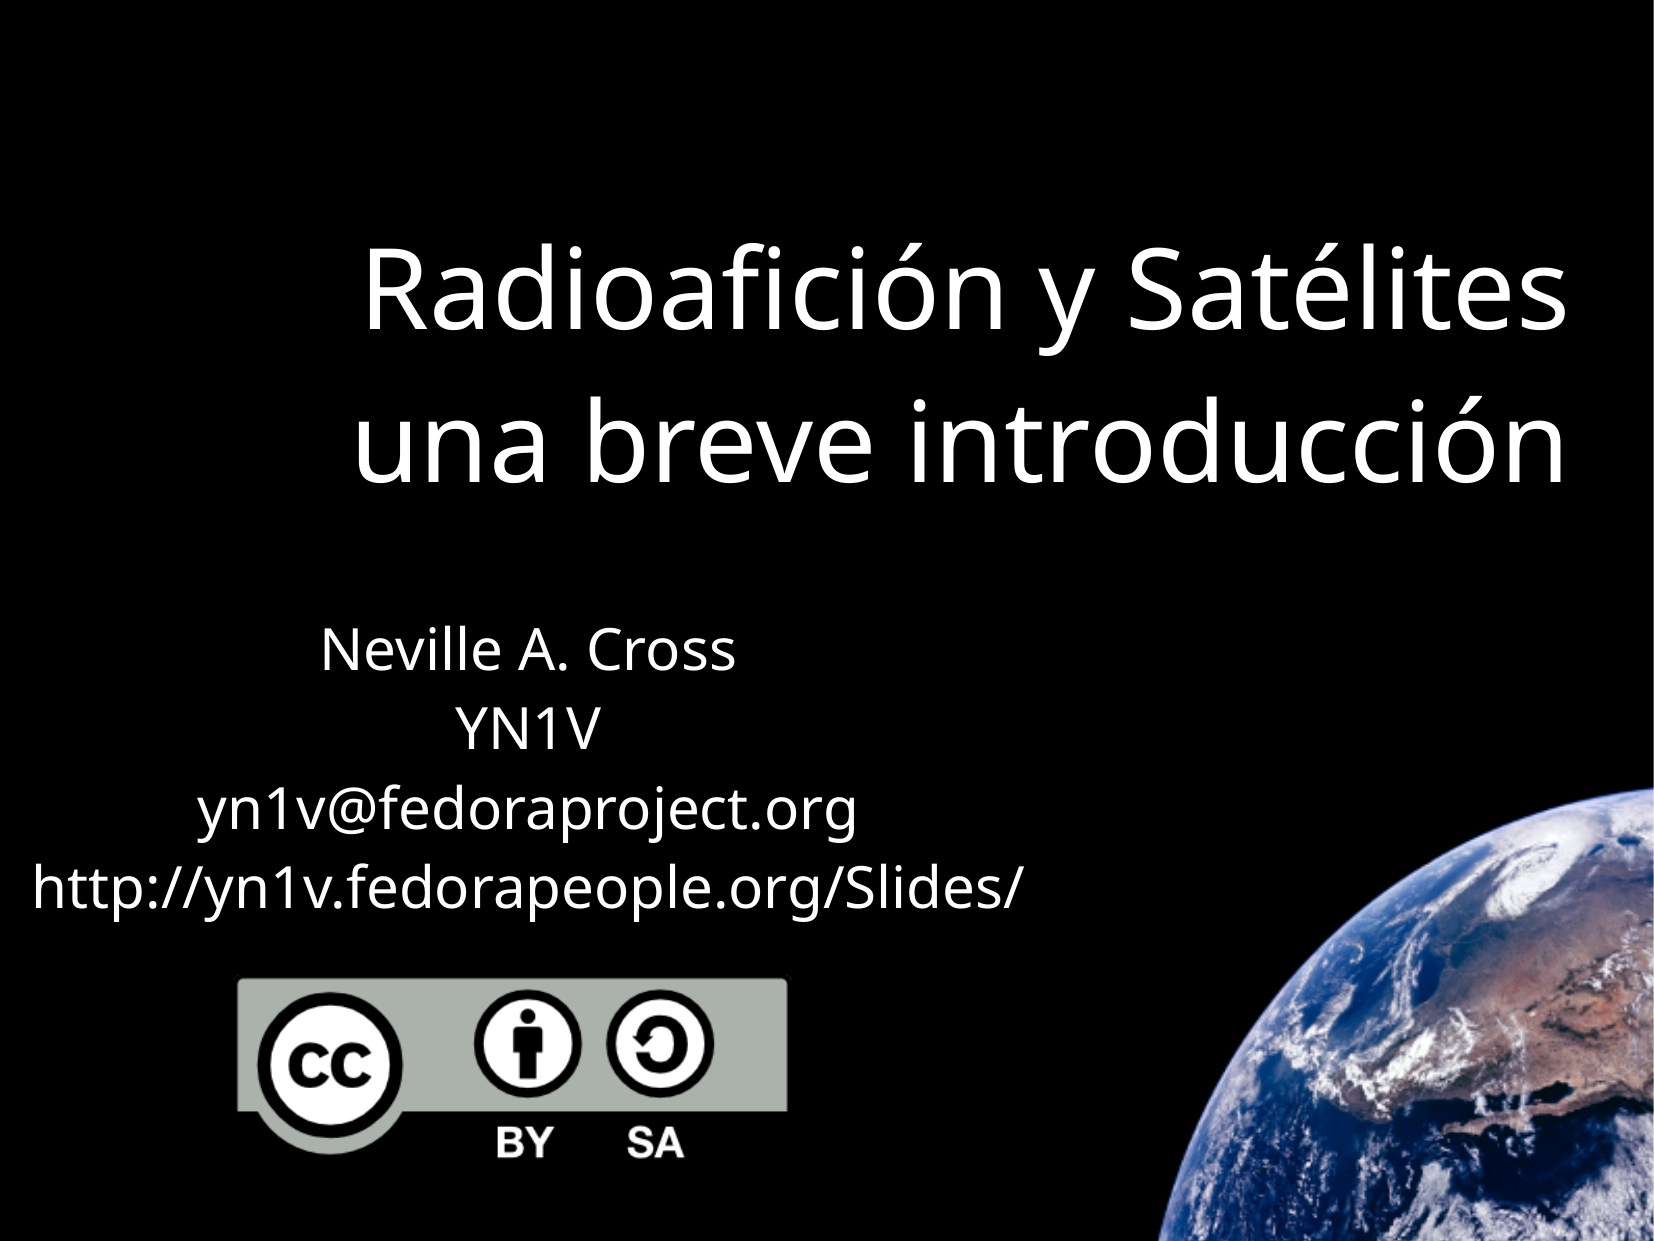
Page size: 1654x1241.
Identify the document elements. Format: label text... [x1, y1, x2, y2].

picture [0, 0, 1654, 1241]
subtitle Radioafición y Satélites una breve introducción [82, 49, 1571, 676]
text_box Neville A. Cross YN1V yn1v@fedoraproject.org http://yn1v.fedorapeople.org/Slides/ [17, 601, 1006, 931]
